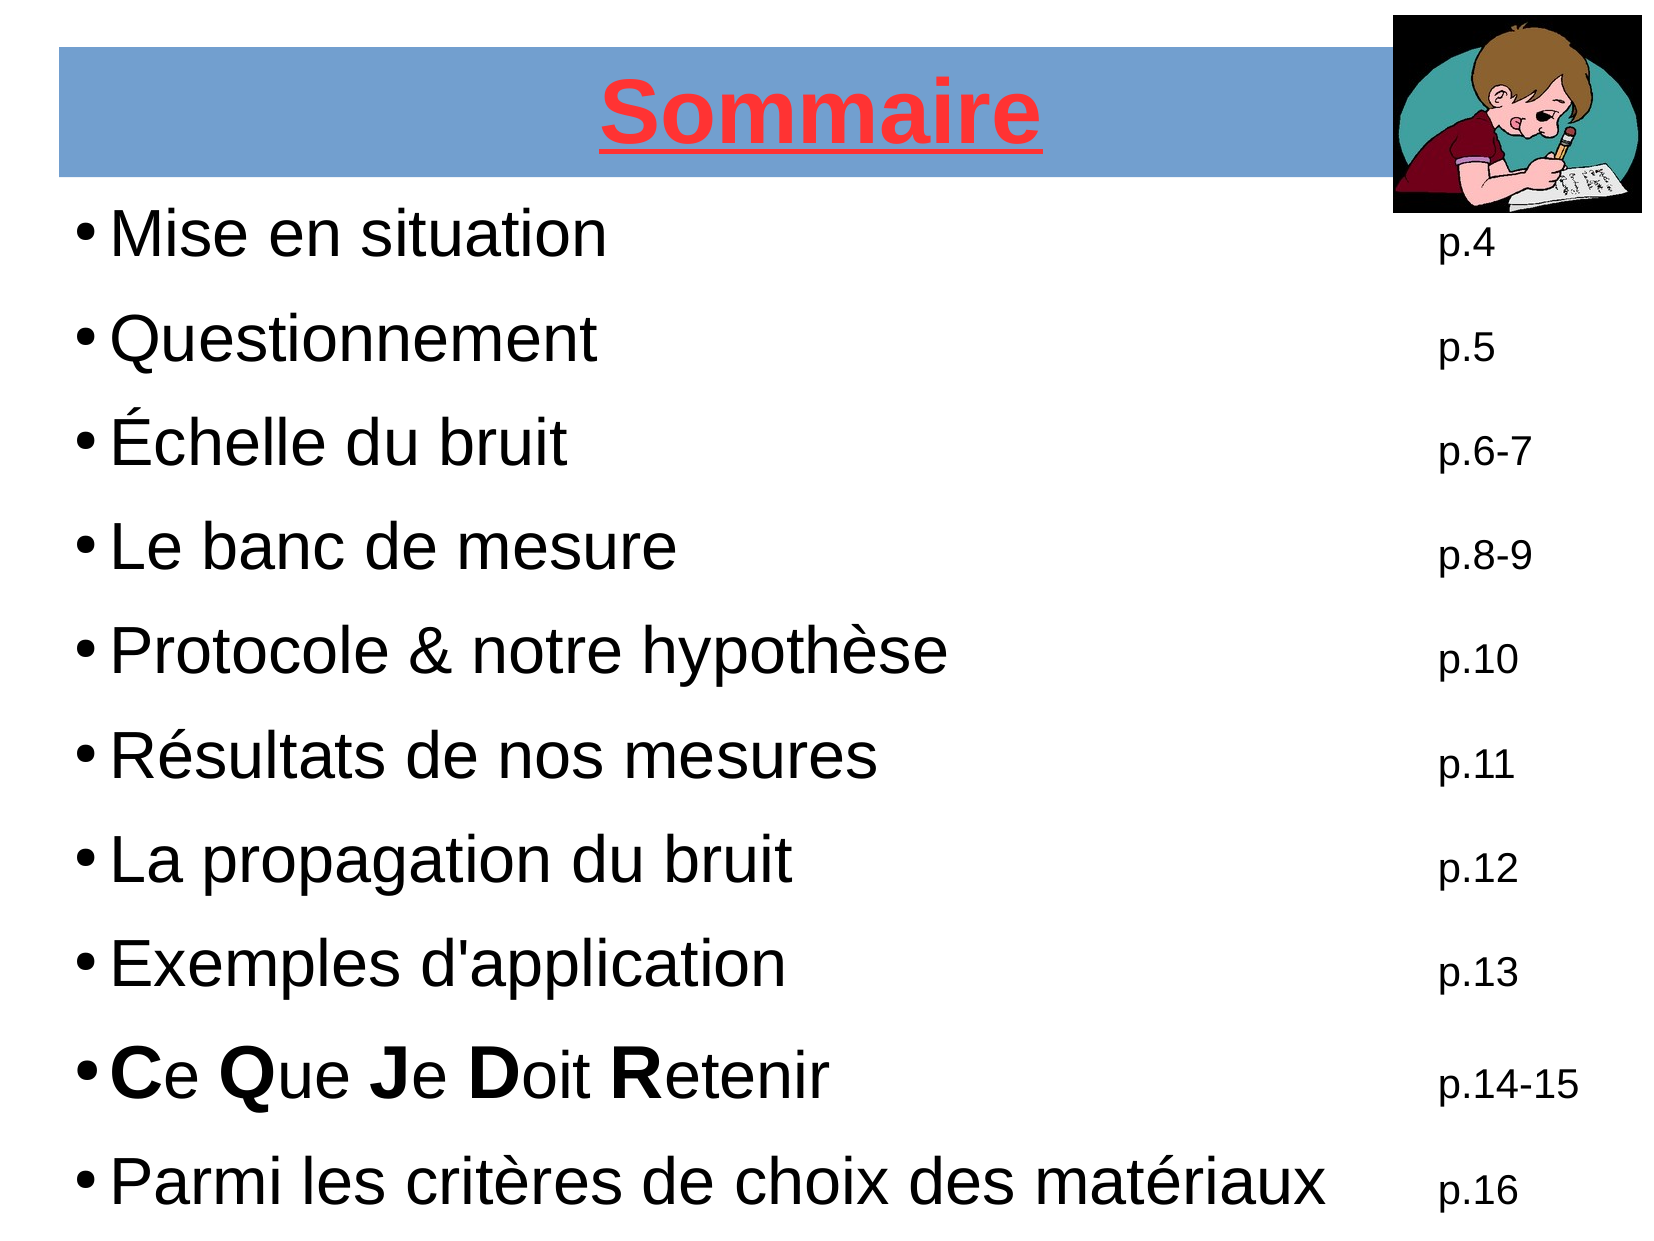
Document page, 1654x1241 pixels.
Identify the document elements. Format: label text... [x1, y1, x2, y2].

title Sommaire [59, 47, 1393, 178]
picture [1393, 15, 1642, 213]
text_box Mise en situation p.4 Questionnement p.5 Échelle du bruit p.6-7 Le banc de mesure p.8-9 Protocole & notre hypothèse p.10 Résultats de nos mesures p.11 La propagation du bruit p.12 Exemples d'application p.13 Ce Que Je Doit Retenir p.14-15 Parmi les critères de choix des matériaux p.16 [59, 188, 1619, 1223]
